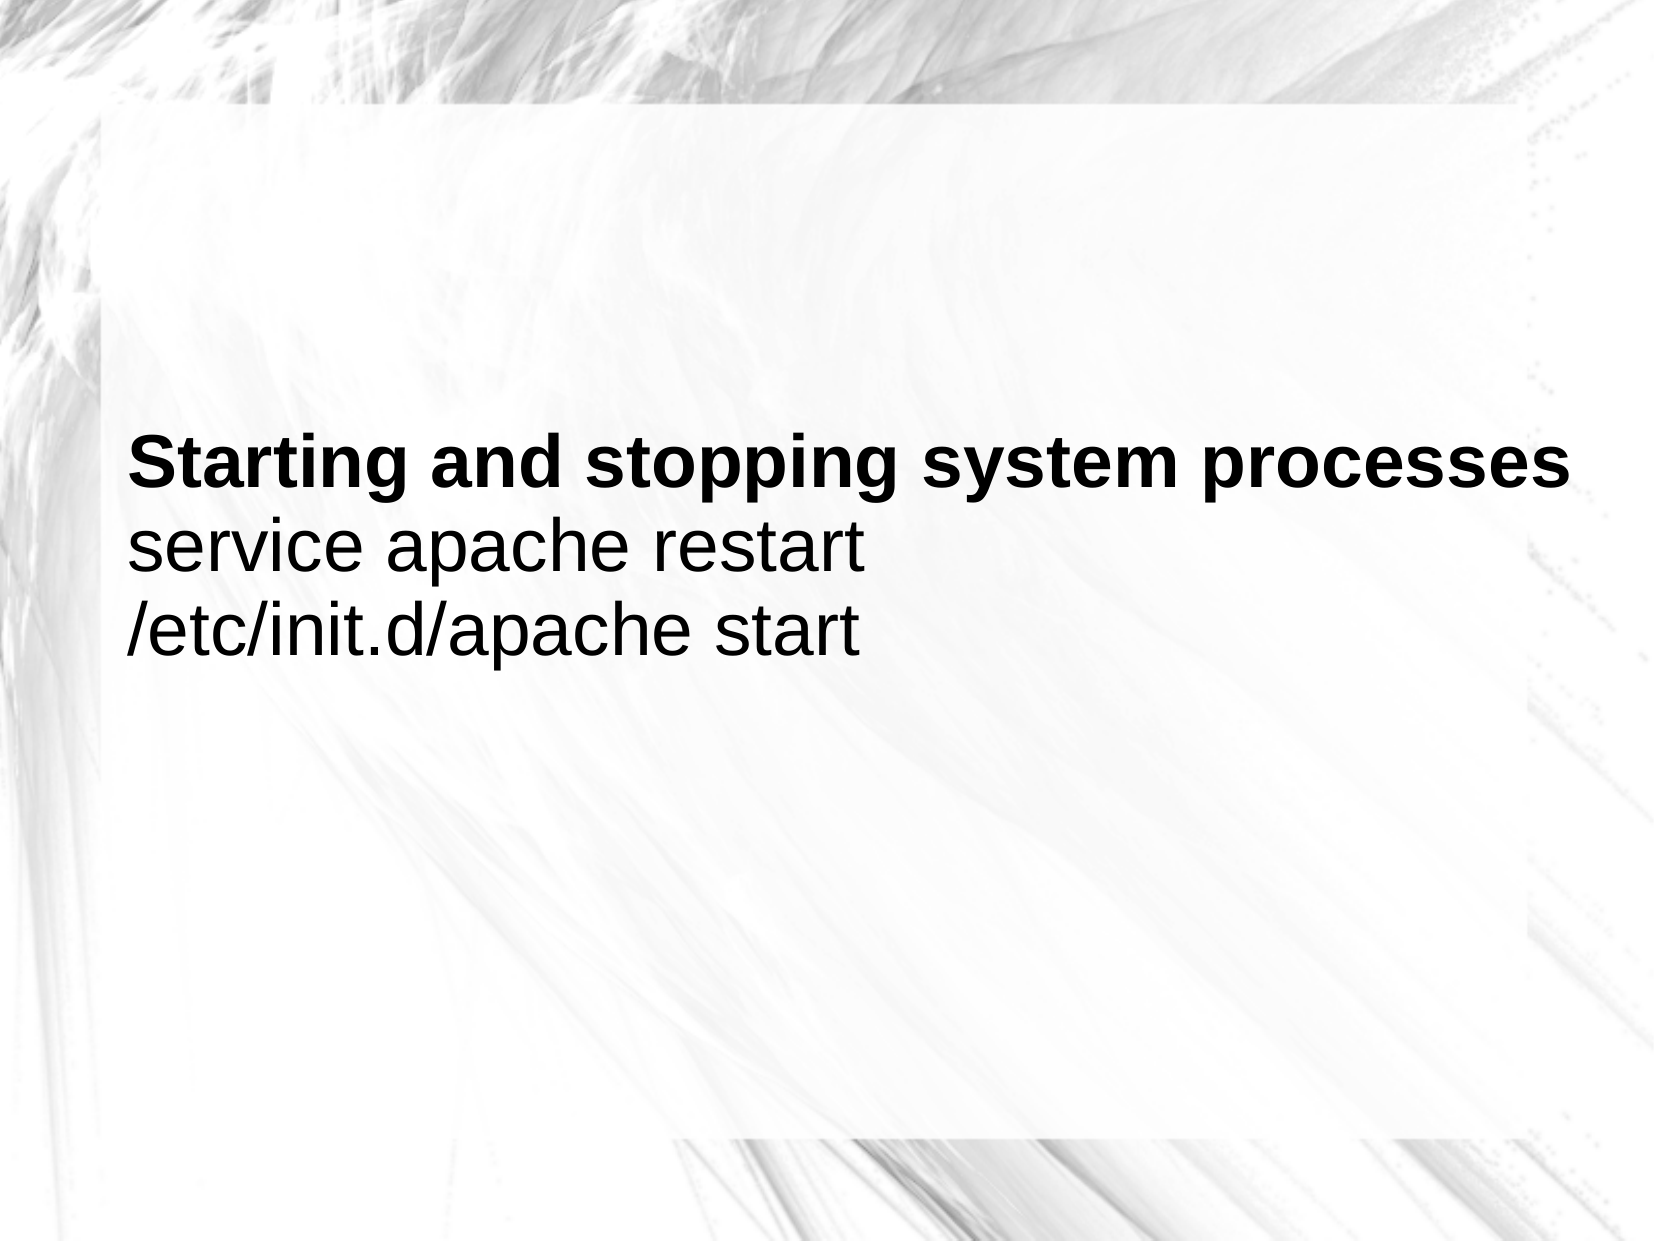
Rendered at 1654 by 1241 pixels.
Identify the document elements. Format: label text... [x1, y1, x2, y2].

text_box Starting and stopping system processes service apache restart /etc/init.d/apache start [112, 412, 1589, 653]
picture [0, 0, 1654, 1241]
